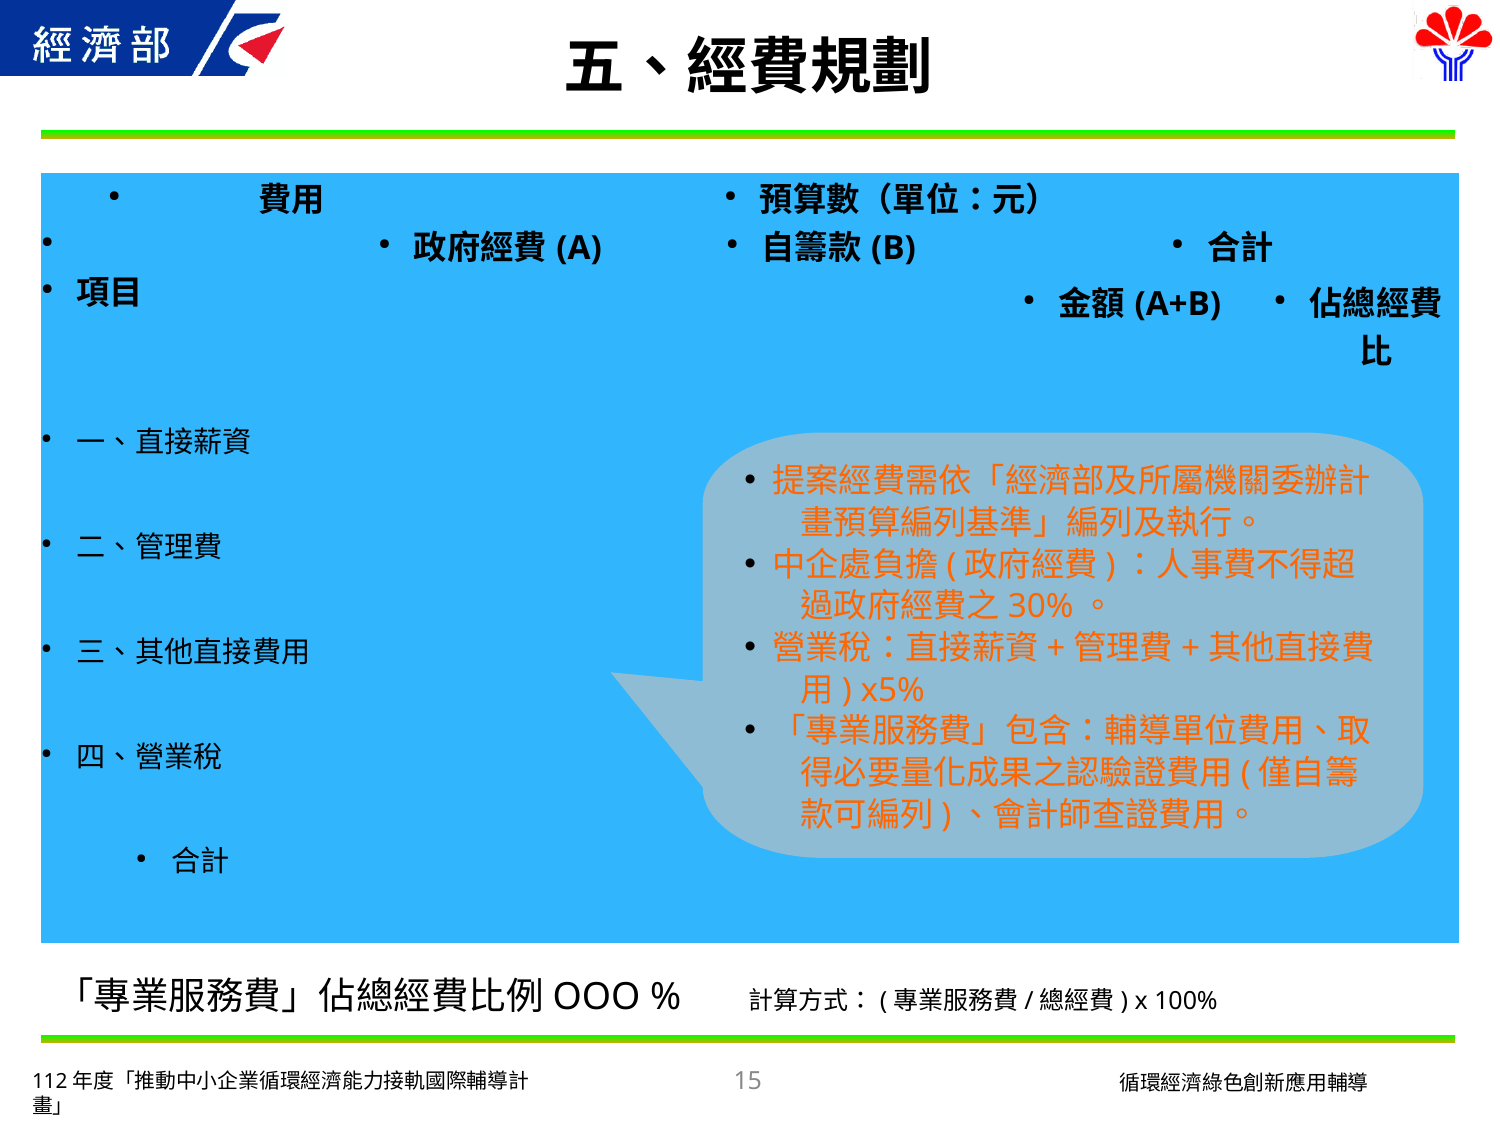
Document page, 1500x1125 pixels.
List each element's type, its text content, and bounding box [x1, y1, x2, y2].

table_cell 三、其他直接費用 [41, 628, 325, 733]
text_box 提案經費需依「經濟部及所屬機關委辦計畫預算編列基準」編列及執行。 中企處負擔(政府經費)：人事費不得超過政府經費之30%。 營業稅：直接薪資+管理費+其他直接費用) x5% 「專業服務費」包含：輔導單位費用、取得必要量化成果之認驗證費用(僅自籌款可編列)、會計師查證費用。 [610, 432, 1424, 858]
table_cell [656, 628, 702, 681]
table_cell 二、管理費 [41, 523, 325, 628]
title 五、經費規劃 [0, 19, 1497, 109]
table_cell 佔總經費比 [1258, 277, 1459, 418]
table_cell [1258, 838, 1459, 943]
table_cell [656, 733, 737, 838]
table_cell [1424, 628, 1459, 733]
table_cell [325, 418, 656, 523]
table_cell [325, 628, 656, 733]
table_cell [986, 418, 1258, 432]
table_cell [986, 858, 1258, 943]
table_cell 一、直接薪資 [41, 418, 325, 523]
table_header 費用 項目 [41, 173, 325, 418]
table_cell 政府經費(A) [325, 221, 656, 418]
table_cell [656, 418, 986, 523]
table_cell [325, 838, 656, 943]
table_cell 合計 [41, 838, 325, 943]
table_cell 合計 [986, 221, 1459, 277]
table_cell 四、營業稅 [41, 733, 325, 838]
table_cell [325, 523, 656, 628]
table_cell 金額(A+B) [986, 277, 1258, 418]
table_cell [656, 523, 702, 628]
table_cell [1258, 418, 1459, 523]
text_box 「專業服務費」佔總經費比例OOO % 計算方式：(專業服務費/總經費) x 100% [41, 964, 1240, 1024]
table_cell [325, 733, 656, 838]
table_cell 自籌款(B) [656, 221, 986, 418]
table_cell [1389, 733, 1459, 838]
table_header 預算數（單位：元） [325, 173, 1459, 221]
text_box 15 [572, 1051, 923, 1112]
table_cell [656, 838, 986, 943]
table_cell [1424, 523, 1459, 628]
